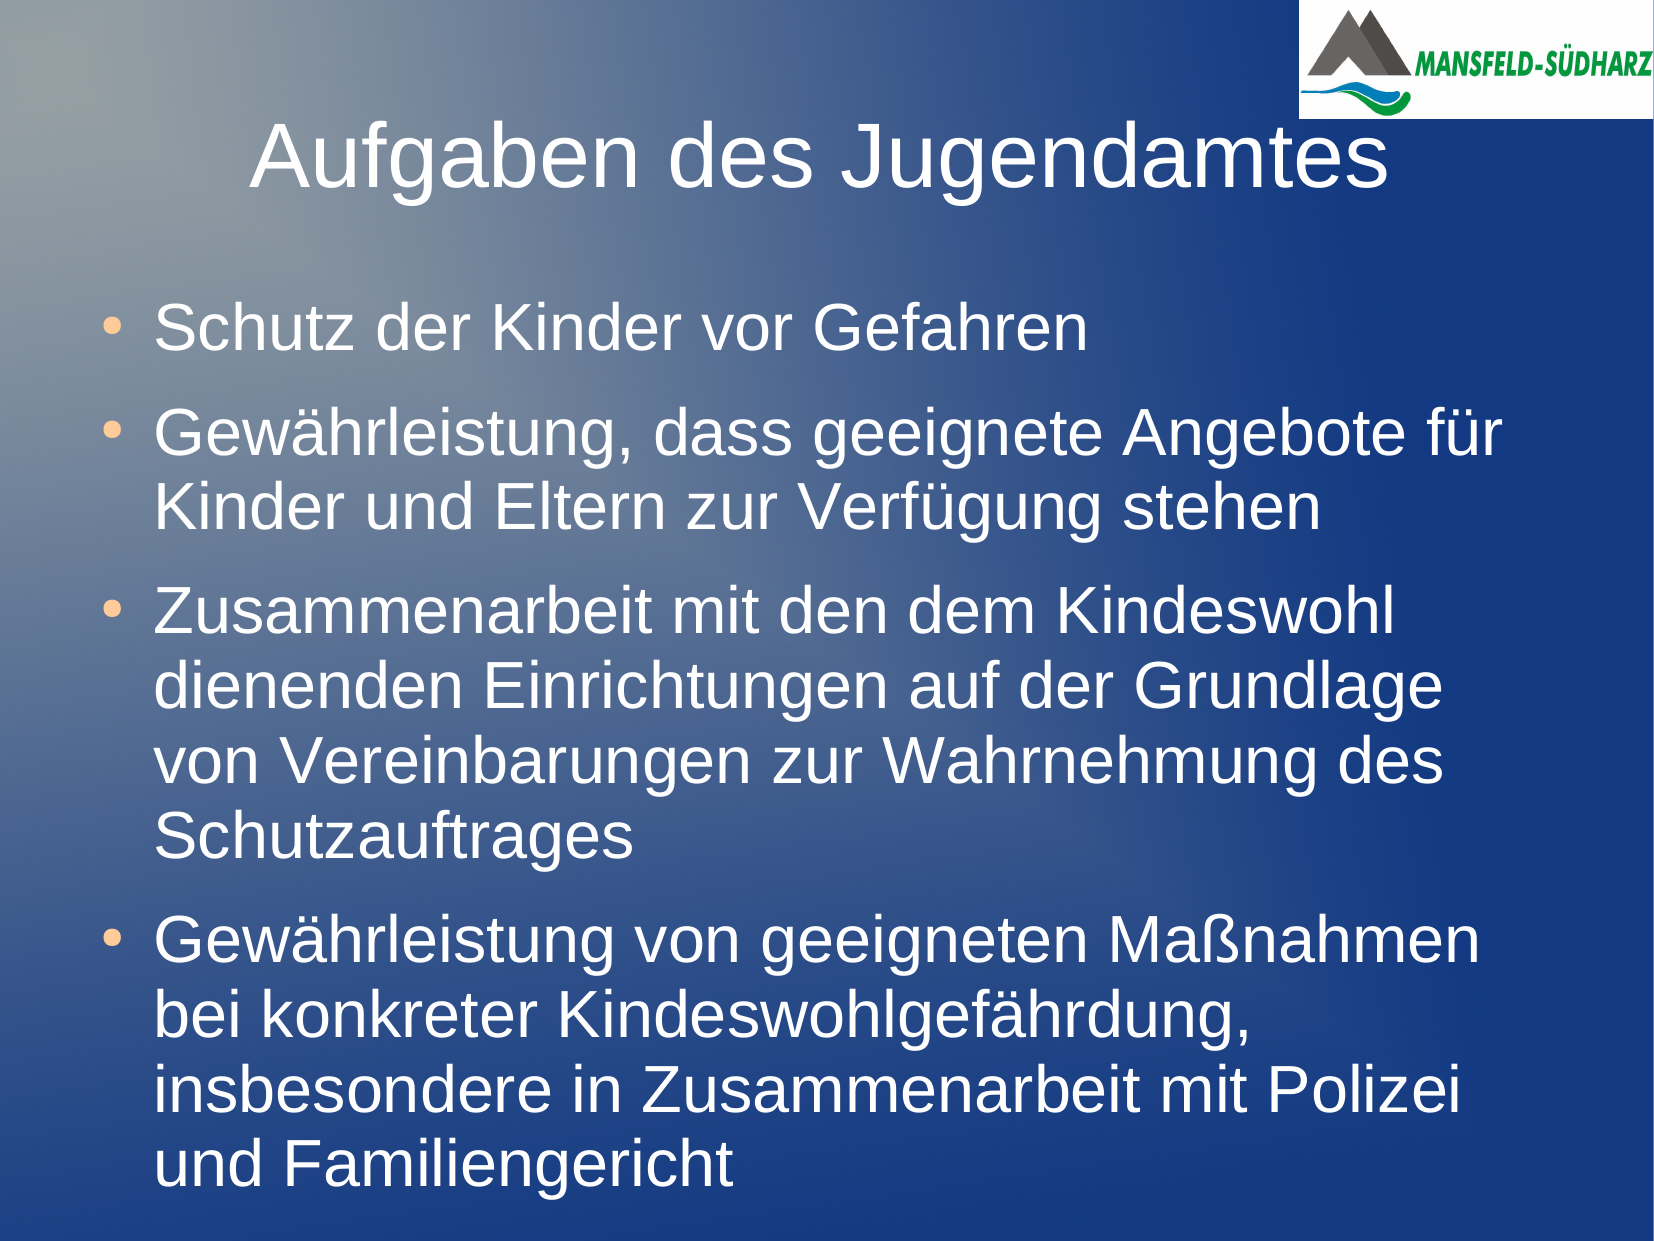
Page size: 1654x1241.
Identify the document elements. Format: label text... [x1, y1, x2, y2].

title Aufgaben des Jugendamtes [76, 104, 1565, 310]
picture [0, 0, 1654, 1241]
list Schutz der Kinder vor Gefahren Gewährleistung, dass geeignete Angebote für Kinder und Eltern zur Verfügung stehen Zusammenarbeit mit den dem Kindeswohl dienenden Einrichtungen auf der Grundlage von Vereinbarungen zur Wahrnehmung des Schutzauftrages Gewährleistung von geeigneten Maßnahmen bei konkreter Kindeswohlgefährdung, insbesondere in Zusammenarbeit mit Polizei und Familiengericht [82, 290, 1571, 1202]
